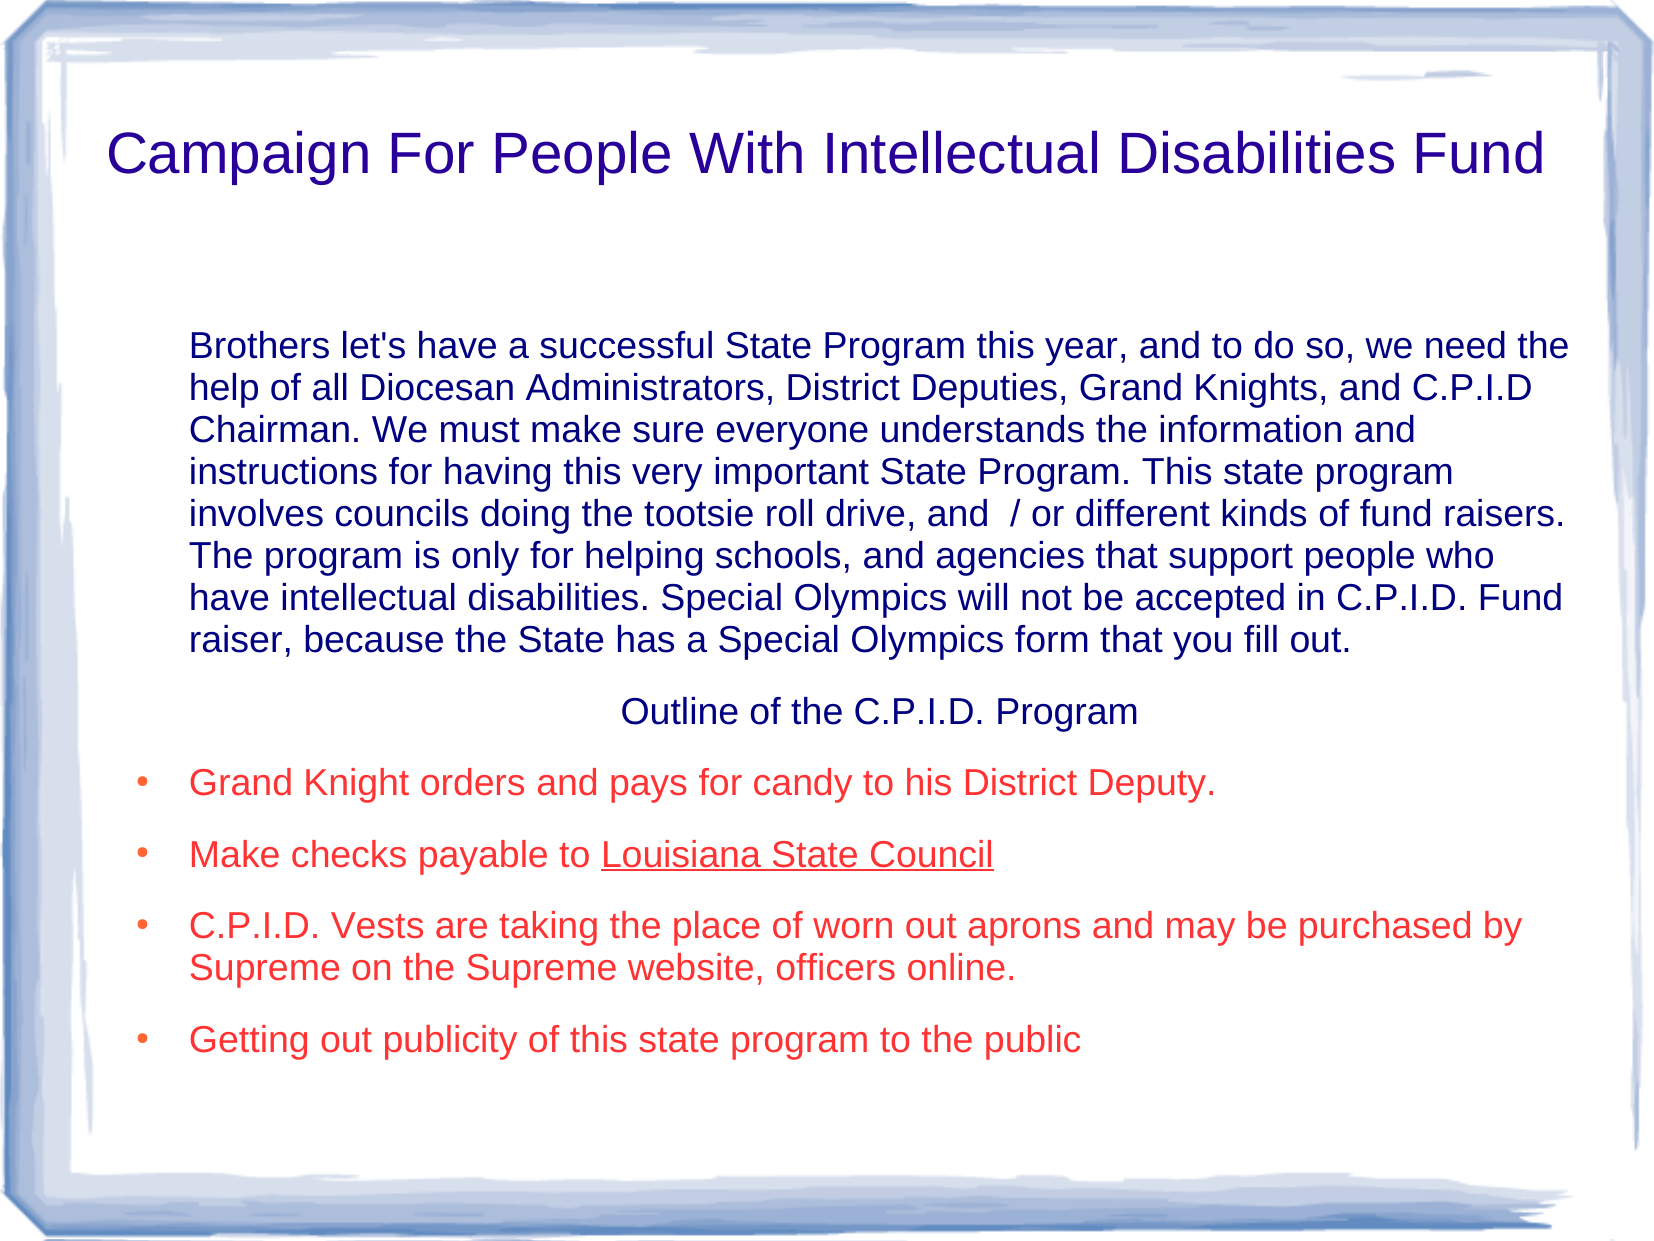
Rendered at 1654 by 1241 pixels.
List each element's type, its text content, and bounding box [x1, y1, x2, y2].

picture [0, 0, 1654, 1241]
list Brothers let's have a successful State Program this year, and to do so, we need the help of all Diocesan Administrators, District Deputies, Grand Knights, and C.P.I.D Chairman. We must make sure everyone understands the information and instructions for having this very important State Program. This state program involves councils doing the tootsie roll drive, and / or different kinds of fund raisers. The program is only for helping schools, and agencies that support people who have intellectual disabilities. Special Olympics will not be accepted in C.P.I.D. Fund raiser, because the State has a Special Olympics form that you fill out. Outline of the C.P.I.D. Program Grand Knight orders and pays for candy to his District Deputy. Make checks payable to Louisiana State Council C.P.I.D. Vests are taking the place of worn out aprons and may be purchased by Supreme on the Supreme website, officers online. Getting out publicity of this state program to the public [118, 324, 1571, 1133]
title Campaign For People With Intellectual Disabilities Fund [82, 49, 1571, 257]
